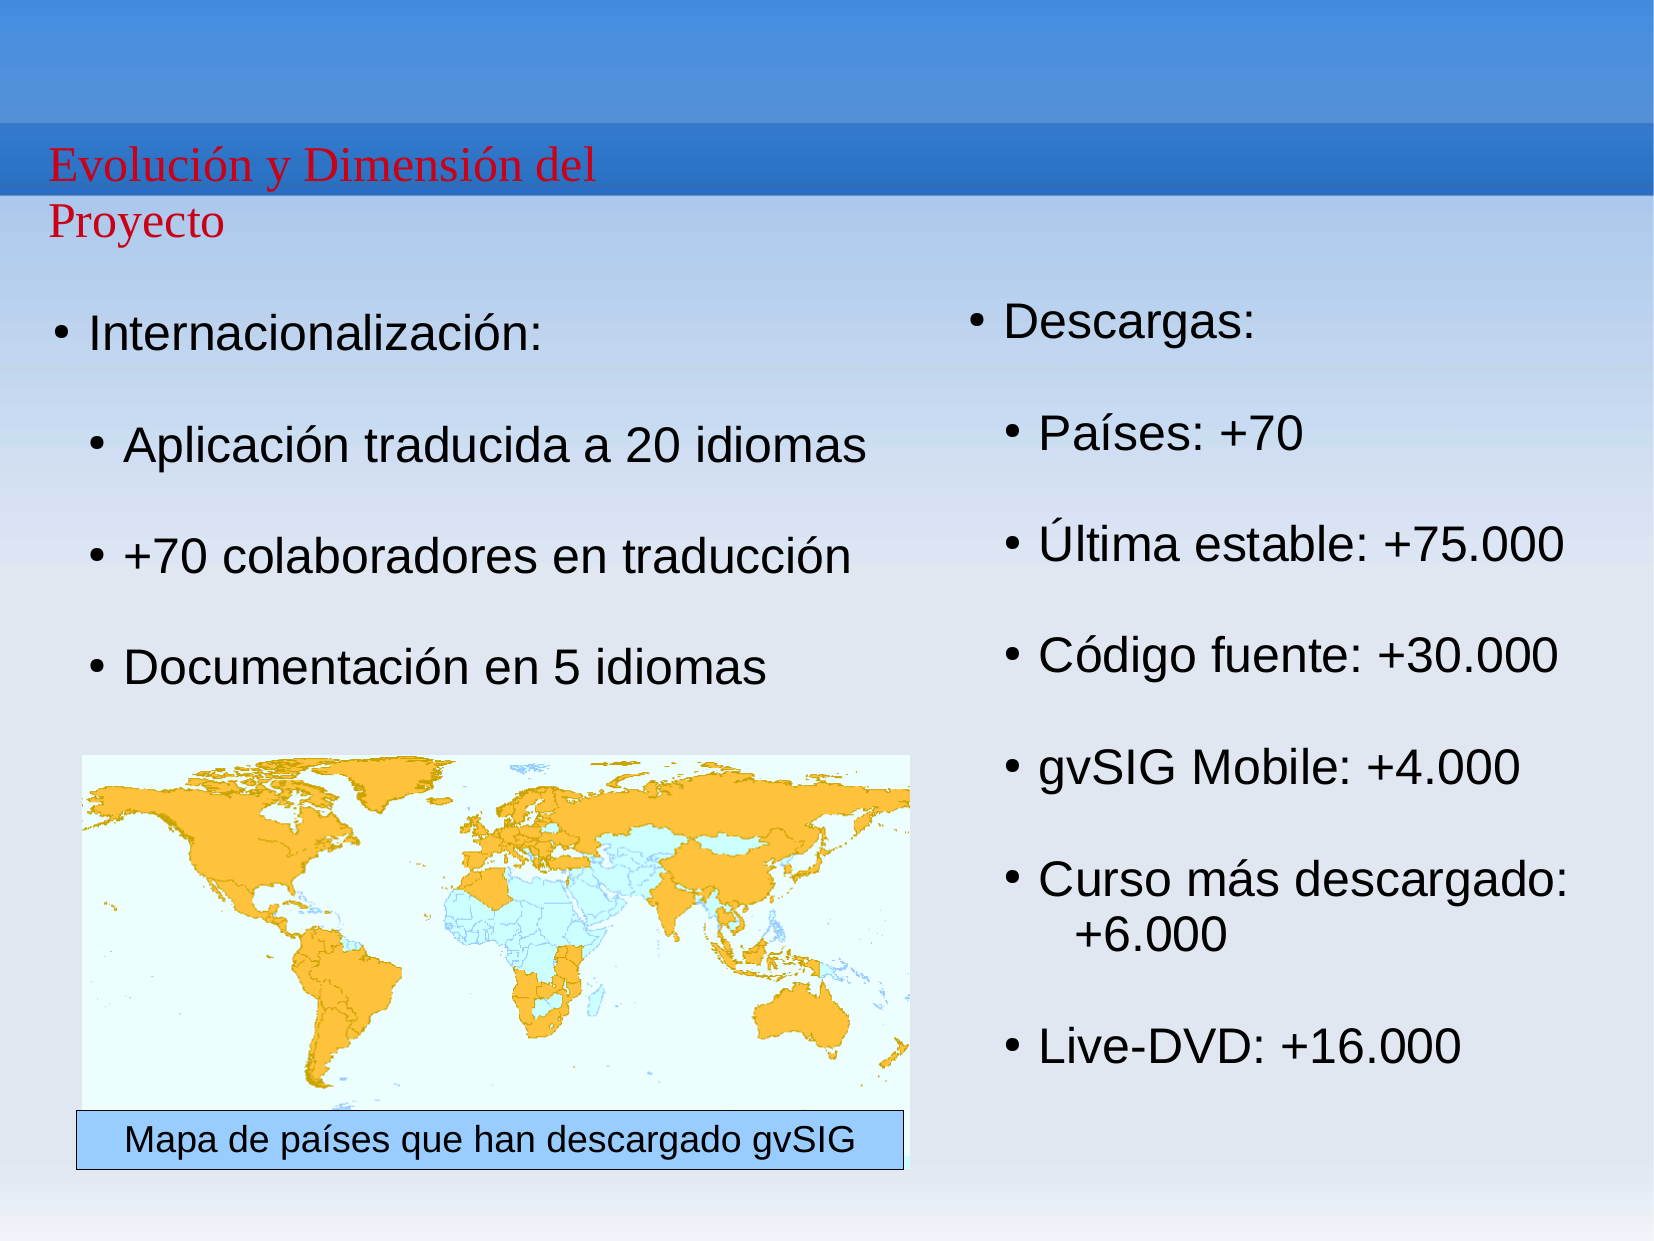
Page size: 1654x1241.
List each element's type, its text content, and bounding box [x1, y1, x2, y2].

text_box Mapa de países que han descargado gvSIG [76, 1110, 904, 1170]
text_box Descargas: Países: +70 Última estable: +75.000 Código fuente: +30.000 gvSIG Mobile: +4.000 Curso más descargado: +6.000 Live-DVD: +16.000 [917, 230, 1654, 1176]
text_box Internacionalización: Aplicación traducida a 20 idiomas +70 colaboradores en traducción Documentación en 5 idiomas [2, 242, 916, 754]
text_box Evolución y Dimensión del Proyecto [33, 129, 798, 206]
picture [0, 0, 1654, 1241]
